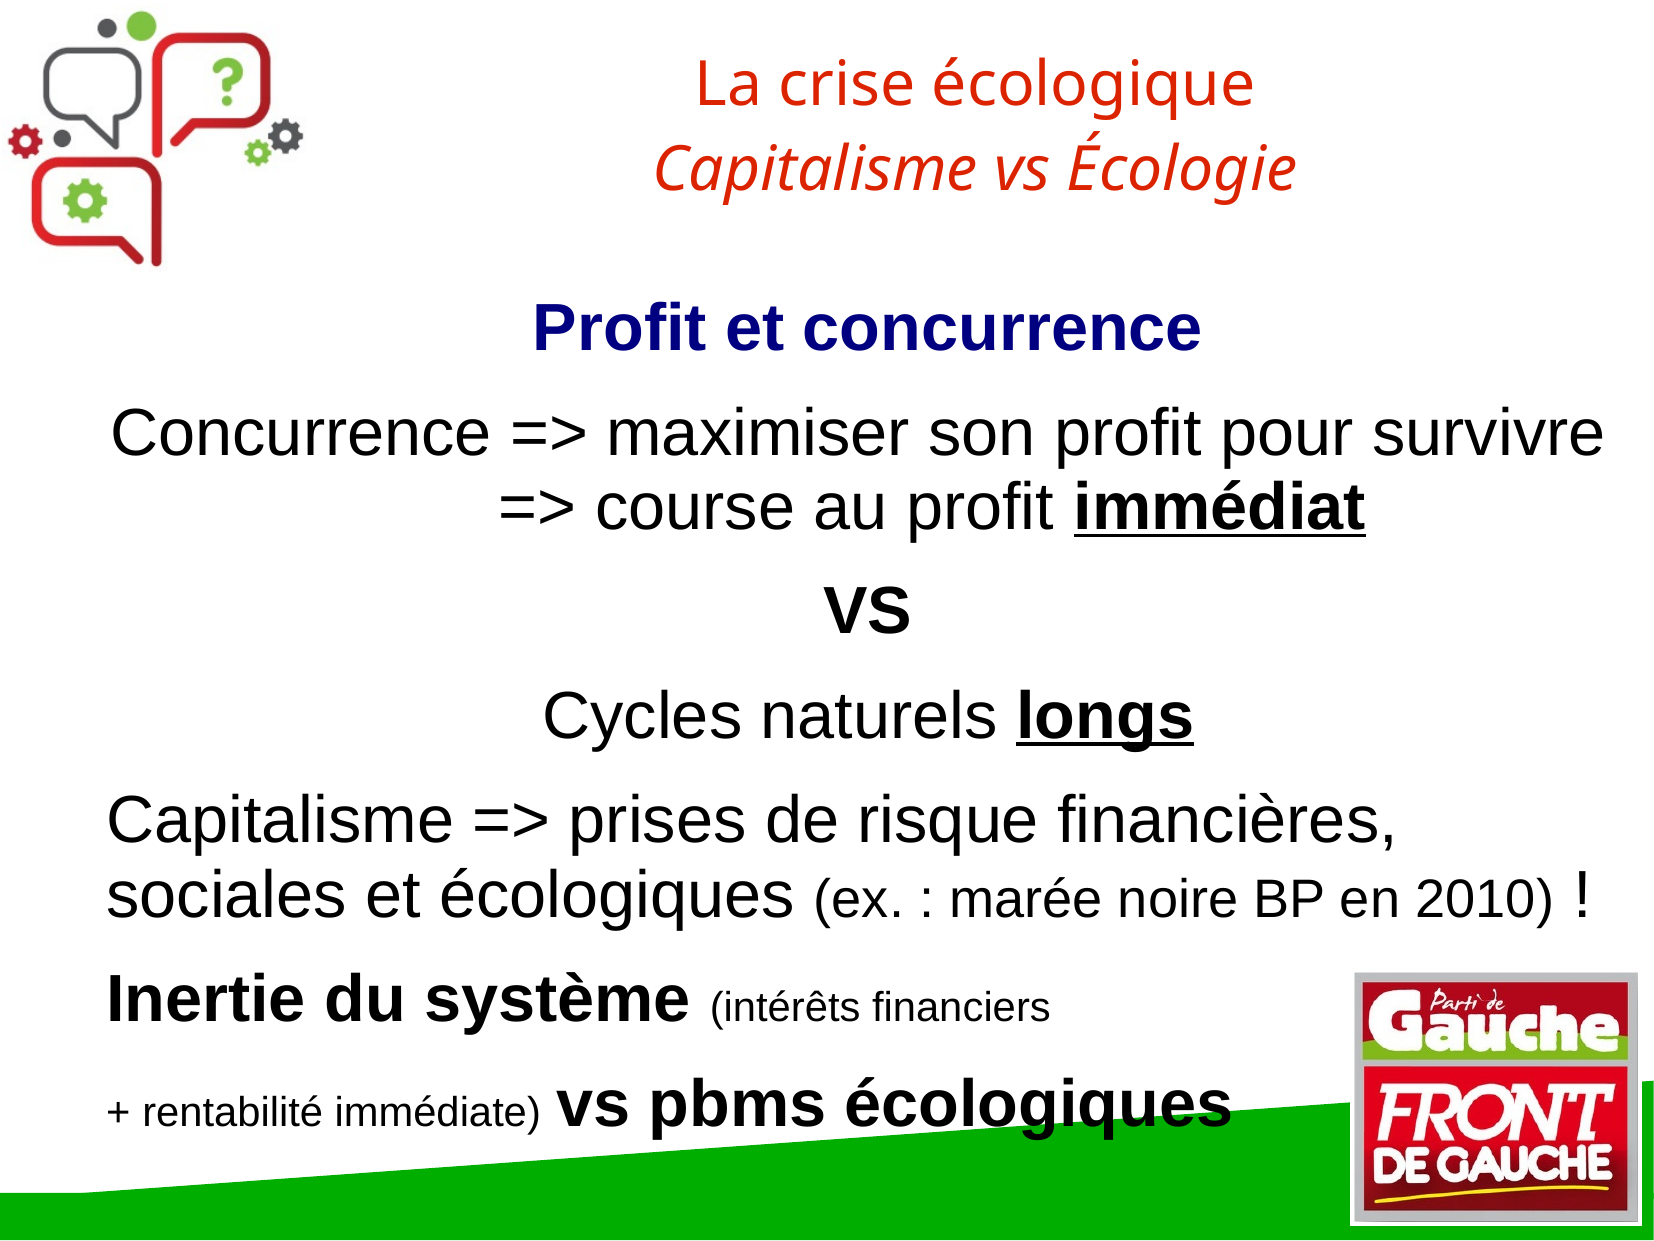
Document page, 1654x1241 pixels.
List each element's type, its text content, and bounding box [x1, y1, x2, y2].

title La crise écologique Capitalisme vs Écologie [320, 19, 1630, 227]
list Profit et concurrence Concurrence => maximiser son profit pour survivre => course au profit immédiat VS Cycles naturels longs Capitalisme => prises de risque financières, sociales et écologiques (ex. : marée noire BP en 2010) ! Inertie du système (intérêts financiers + rentabilité immédiate) vs pbms écologiques [35, 290, 1630, 1141]
picture [1350, 968, 1642, 1226]
picture [2, 5, 327, 272]
